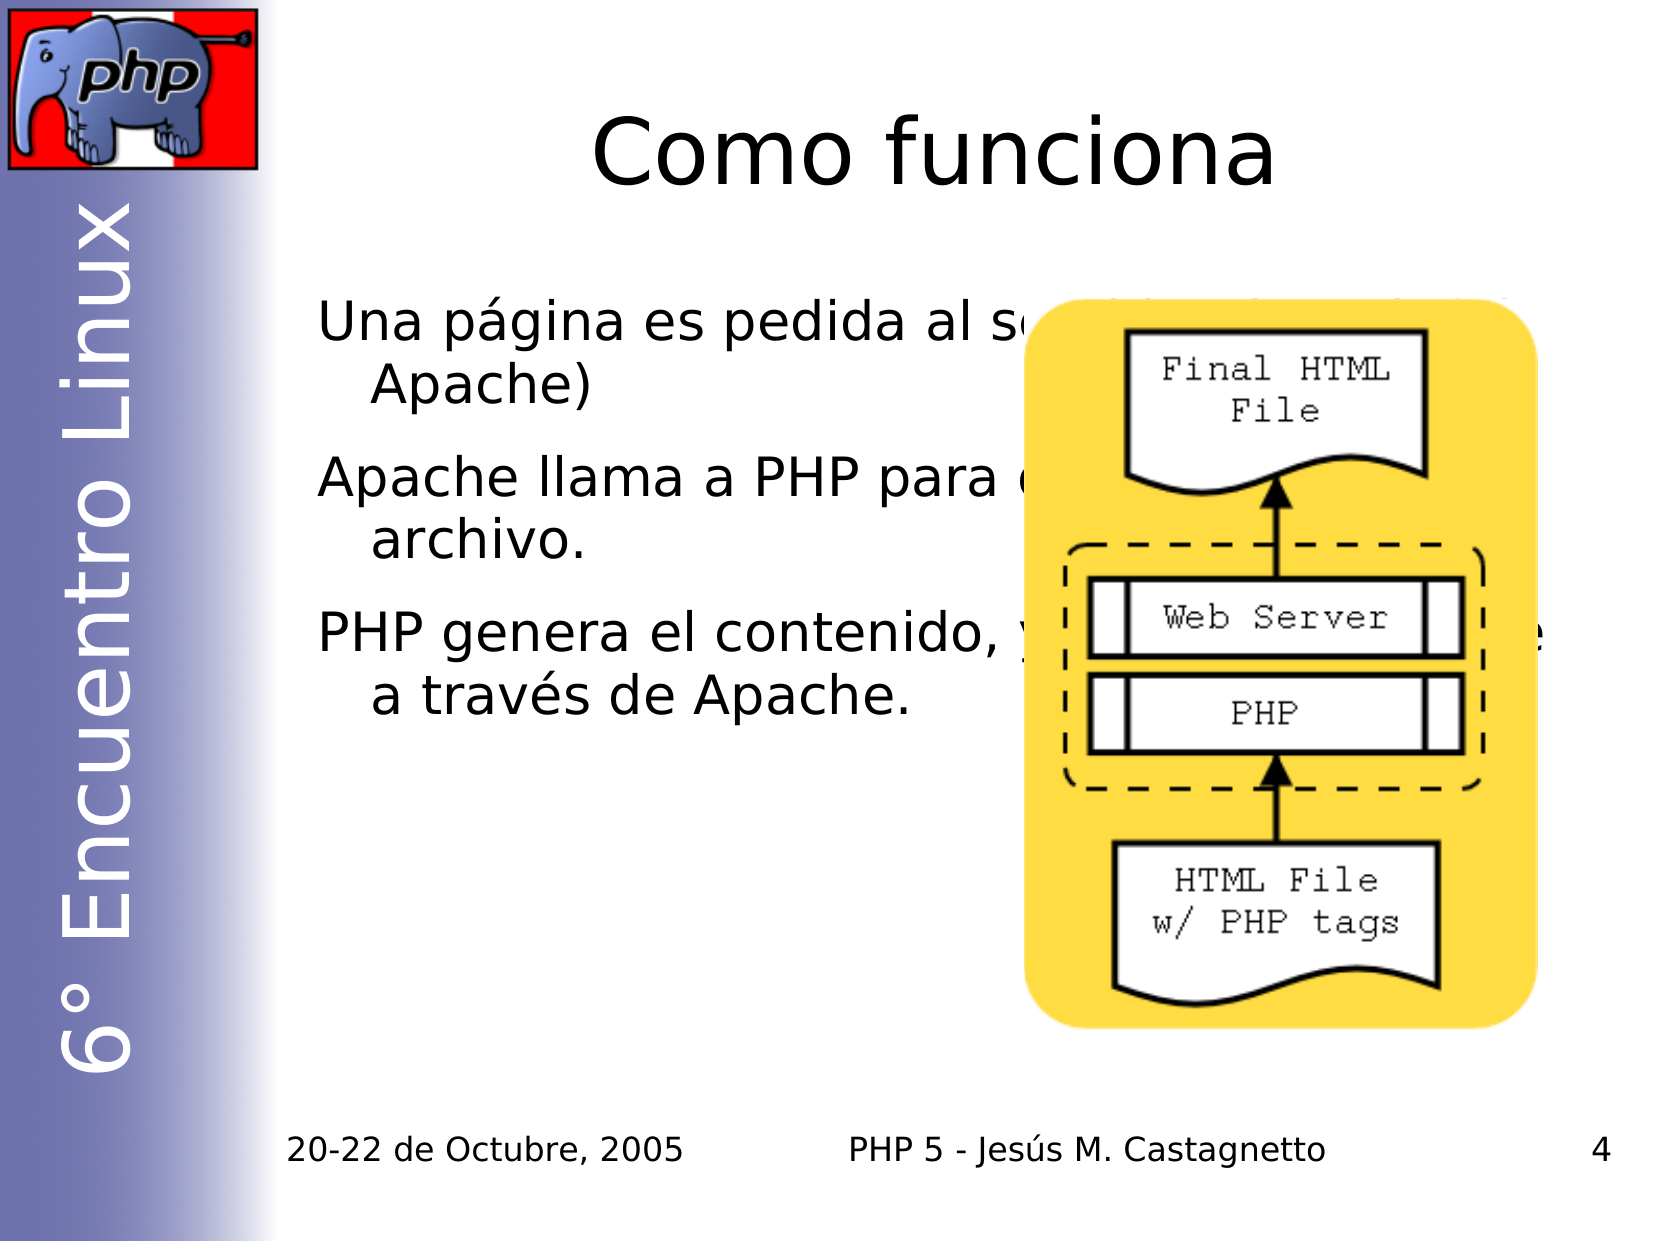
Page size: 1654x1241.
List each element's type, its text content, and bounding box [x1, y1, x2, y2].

list Una página es pedida al servidor de web (ej. Apache) Apache llama a PHP para que procese el archivo. PHP genera el contenido, y lo envía al cliente a través de Apache. [300, 290, 921, 1109]
title Como funciona [300, 49, 1571, 257]
picture [0, 0, 1654, 1241]
